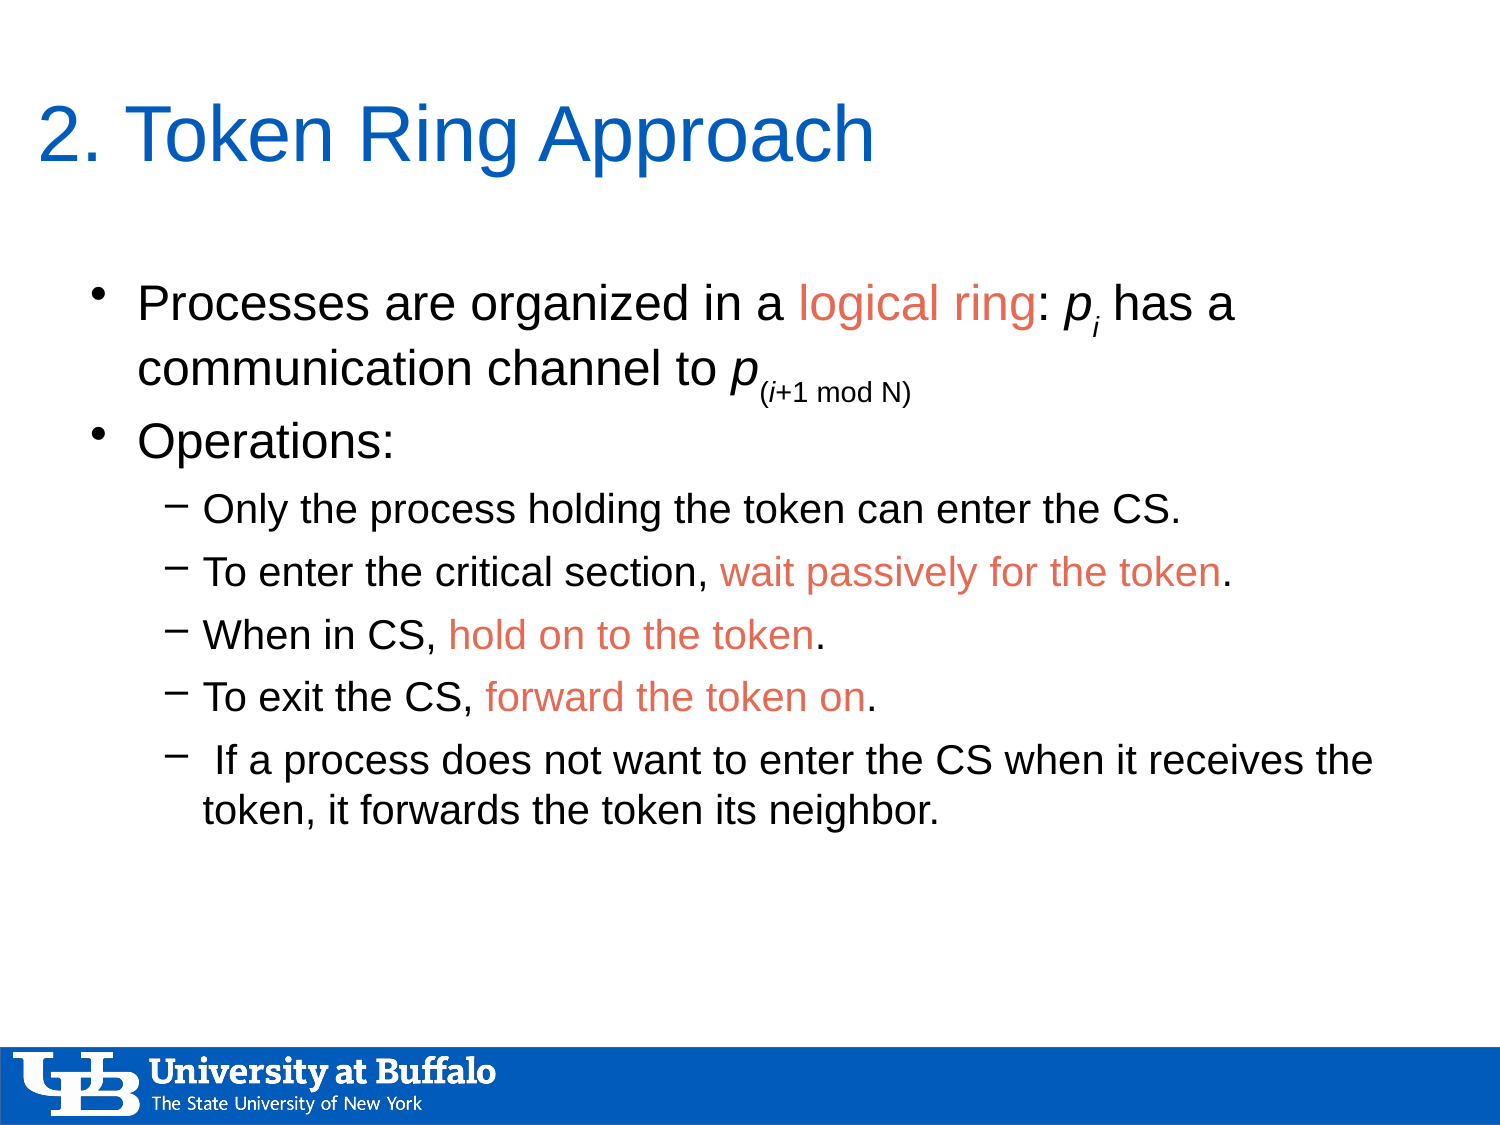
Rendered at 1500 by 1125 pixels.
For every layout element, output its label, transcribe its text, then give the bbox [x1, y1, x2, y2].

picture [13, 1052, 496, 1116]
list Processes are organized in a logical ring: pi has a communication channel to p(i+1 mod N) Operations: Only the process holding the token can enter the CS. To enter the critical section, wait passively for the token. When in CS, hold on to the token. To exit the CS, forward the token on. If a process does not want to enter the CS when it receives the token, it forwards the token its neighbor. [75, 263, 1425, 916]
title 2. Token Ring Approach [37, 40, 1388, 228]
